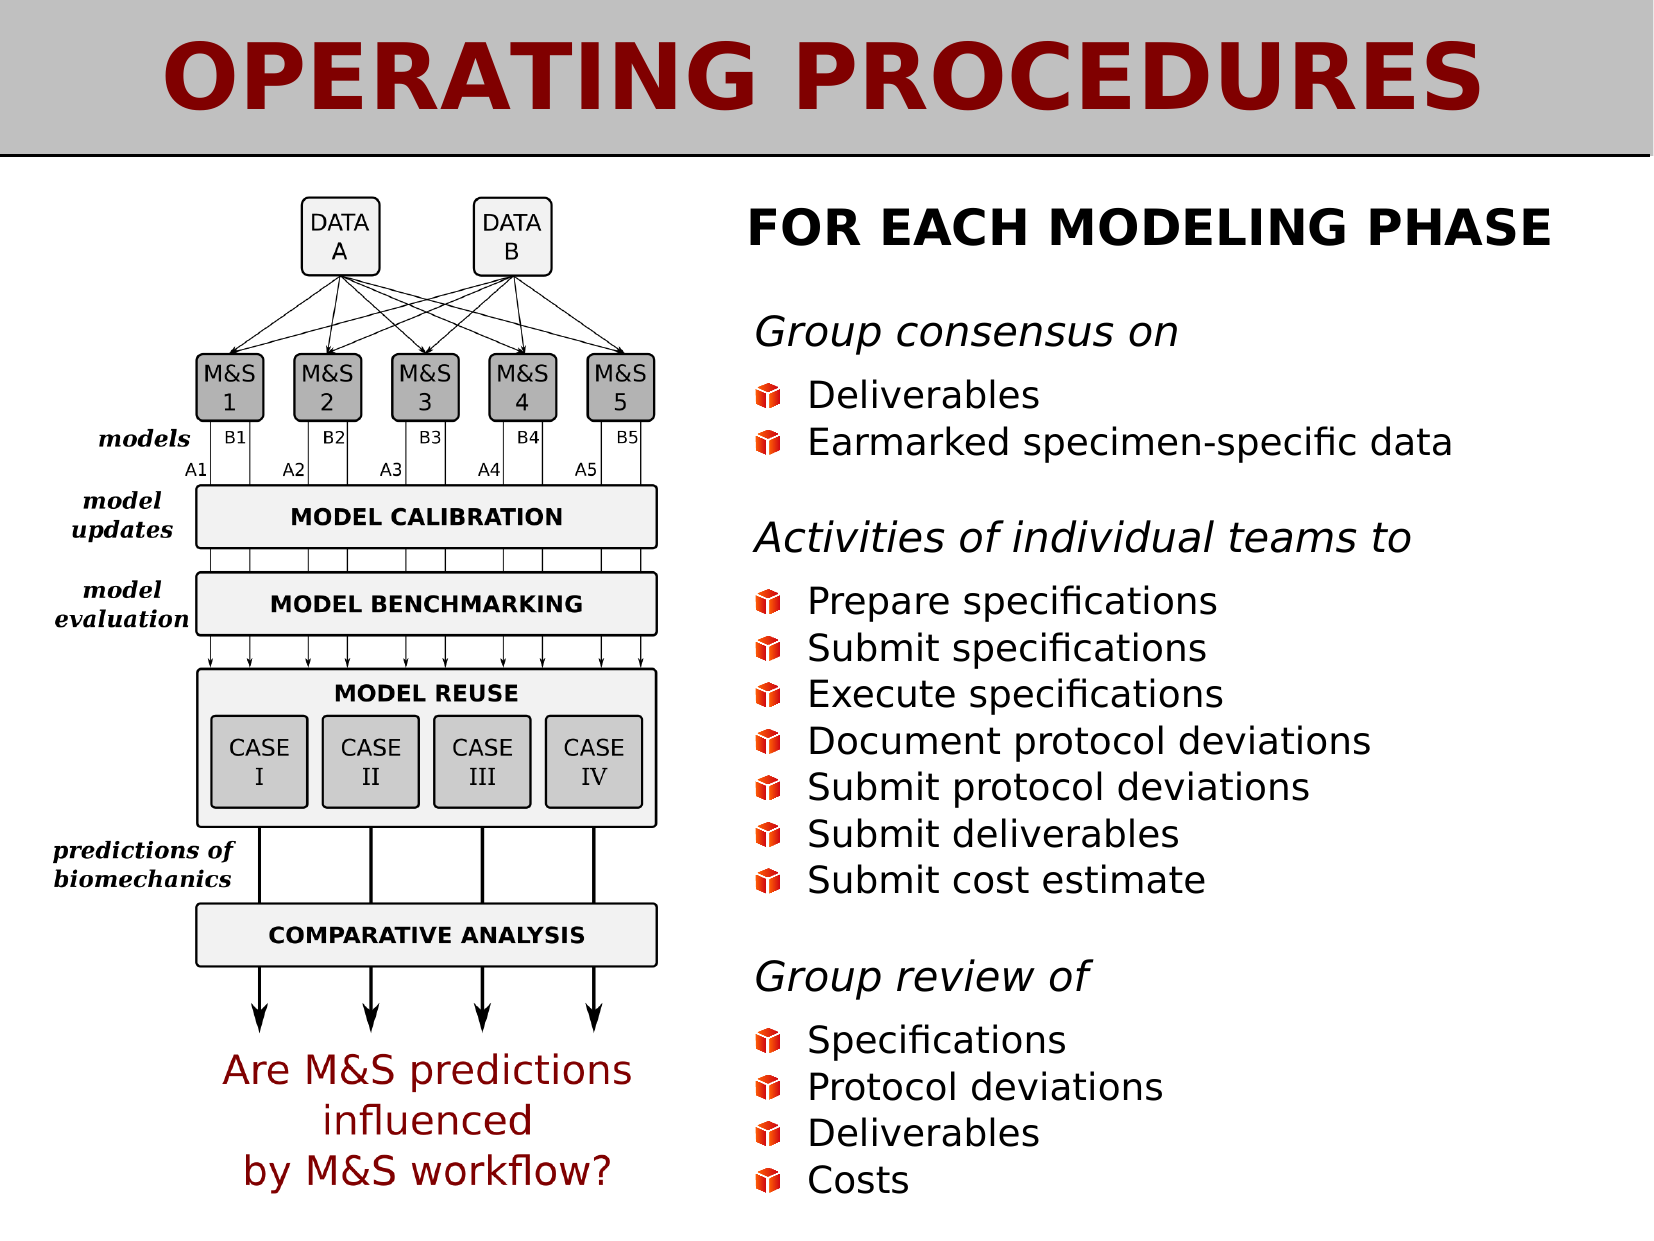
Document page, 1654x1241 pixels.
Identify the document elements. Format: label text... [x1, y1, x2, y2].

picture [45, 183, 664, 1201]
text_box OPERATING PROCEDURES [0, 24, 1651, 132]
text_box FOR EACH MODELING PHASE [731, 191, 1613, 265]
text_box [0, 0, 1654, 156]
text_box Group consensus on Deliverables Earmarked specimen-specific data Activities of individual teams to Prepare specifications Submit specifications Execute specifications Document protocol deviations Submit protocol deviations Submit deliverables Submit cost estimate Group review of Specifications Protocol deviations Deliverables Costs [739, 300, 1578, 1210]
